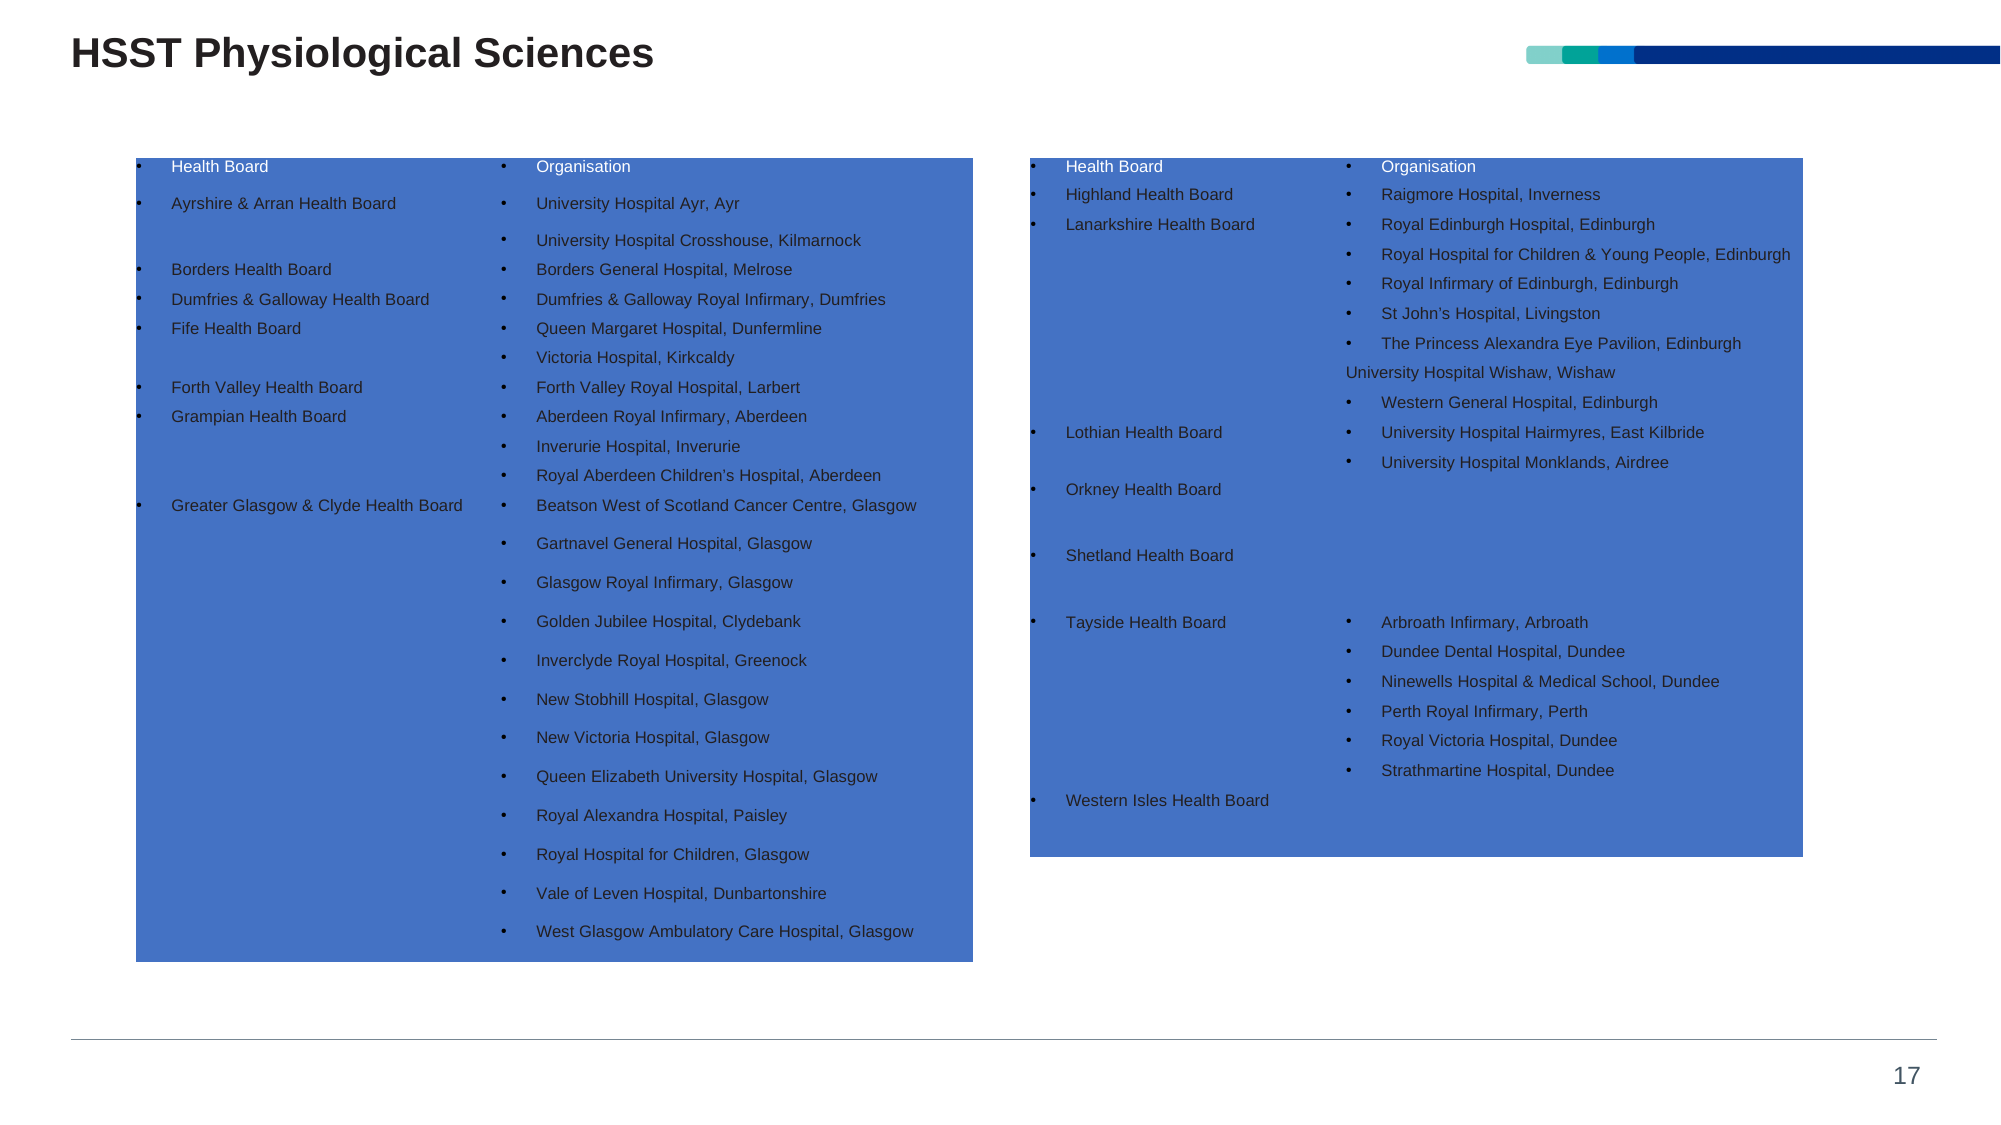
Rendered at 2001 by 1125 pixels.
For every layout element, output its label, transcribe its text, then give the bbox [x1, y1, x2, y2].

table_cell Fife Health Board [136, 319, 501, 378]
table_cell University Hospital Monklands, Airdree [1346, 453, 1803, 480]
table_header Health Board [1030, 158, 1346, 185]
table_cell University Hospital Hairmyres, East Kilbride [1346, 423, 1803, 453]
table_cell Raigmore Hospital, Inverness [1346, 185, 1803, 215]
table_cell New Stobhill Hospital, Glasgow [501, 690, 973, 729]
title HSST Physiological Sciences [70, 32, 1513, 79]
table_cell Glasgow Royal Infirmary, Glasgow [501, 574, 973, 612]
table_cell The Princess Alexandra Eye Pavilion, Edinburgh [1346, 334, 1803, 364]
table_cell University Hospital Crosshouse, Kilmarnock [501, 231, 973, 260]
table_cell Greater Glasgow & Clyde Health Board [136, 496, 501, 962]
table_cell Lanarkshire Health Board [1030, 215, 1346, 423]
table_cell Queen Elizabeth University Hospital, Glasgow [501, 768, 973, 806]
table_cell [1346, 547, 1803, 613]
table_cell Forth Valley Health Board [136, 378, 501, 408]
table_cell University Hospital Ayr, Ayr [501, 194, 973, 231]
table_cell Borders General Hospital, Melrose [501, 260, 973, 290]
table_cell Orkney Health Board [1030, 480, 1346, 547]
table_cell Victoria Hospital, Kirkcaldy [501, 349, 973, 378]
table_cell Perth Royal Infirmary, Perth [1346, 702, 1803, 732]
table_cell Beatson West of Scotland Cancer Centre, Glasgow [501, 496, 973, 535]
table_cell Forth Valley Royal Hospital, Larbert [501, 378, 973, 408]
table_cell Royal Aberdeen Children’s Hospital, Aberdeen [501, 466, 973, 496]
table_cell Inverclyde Royal Hospital, Greenock [501, 651, 973, 690]
table_cell Gartnavel General Hospital, Glasgow [501, 535, 973, 574]
table_cell Ninewells Hospital & Medical School, Dundee [1346, 672, 1803, 702]
table_header Health Board [136, 158, 501, 194]
table_cell Dundee Dental Hospital, Dundee [1346, 643, 1803, 672]
table_cell Royal Edinburgh Hospital, Edinburgh [1346, 215, 1803, 245]
table_cell Arbroath Infirmary, Arbroath [1346, 613, 1803, 643]
table_cell Royal Hospital for Children & Young People, Edinburgh [1346, 245, 1803, 275]
table_cell Royal Alexandra Hospital, Paisley [501, 806, 973, 845]
table_cell Queen Margaret Hospital, Dunfermline [501, 319, 973, 349]
table_cell University Hospital Wishaw, Wishaw [1346, 364, 1803, 393]
table_cell Western Isles Health Board [1030, 791, 1346, 857]
table_cell Grampian Health Board [136, 408, 501, 496]
table_header Organisation [501, 158, 973, 194]
table_cell Western General Hospital, Edinburgh [1346, 393, 1803, 423]
table_cell [1346, 480, 1803, 547]
table_header Organisation [1346, 158, 1803, 185]
table_cell New Victoria Hospital, Glasgow [501, 729, 973, 768]
table_cell Ayrshire & Arran Health Board [136, 194, 501, 260]
table_cell Royal Victoria Hospital, Dundee [1346, 732, 1803, 761]
table_cell Golden Jubilee Hospital, Clydebank [501, 612, 973, 651]
table_cell Aberdeen Royal Infirmary, Aberdeen [501, 408, 973, 437]
table_cell Shetland Health Board [1030, 547, 1346, 613]
table_cell Tayside Health Board [1030, 613, 1346, 791]
table_cell [1346, 791, 1803, 857]
table_cell St John’s Hospital, Livingston [1346, 304, 1803, 334]
table_cell Vale of Leven Hospital, Dunbartonshire [501, 884, 973, 923]
table_cell Highland Health Board [1030, 185, 1346, 215]
table_cell Dumfries & Galloway Royal Infirmary, Dumfries [501, 290, 973, 319]
table_cell Royal Hospital for Children, Glasgow [501, 845, 973, 884]
table_cell West Glasgow Ambulatory Care Hospital, Glasgow [501, 923, 973, 962]
table_cell Royal Infirmary of Edinburgh, Edinburgh [1346, 275, 1803, 304]
table_cell Inverurie Hospital, Inverurie [501, 437, 973, 466]
table_cell Lothian Health Board [1030, 423, 1346, 480]
table_cell Dumfries & Galloway Health Board [136, 290, 501, 319]
table_cell Strathmartine Hospital, Dundee [1346, 761, 1803, 791]
table_cell Borders Health Board [136, 260, 501, 290]
